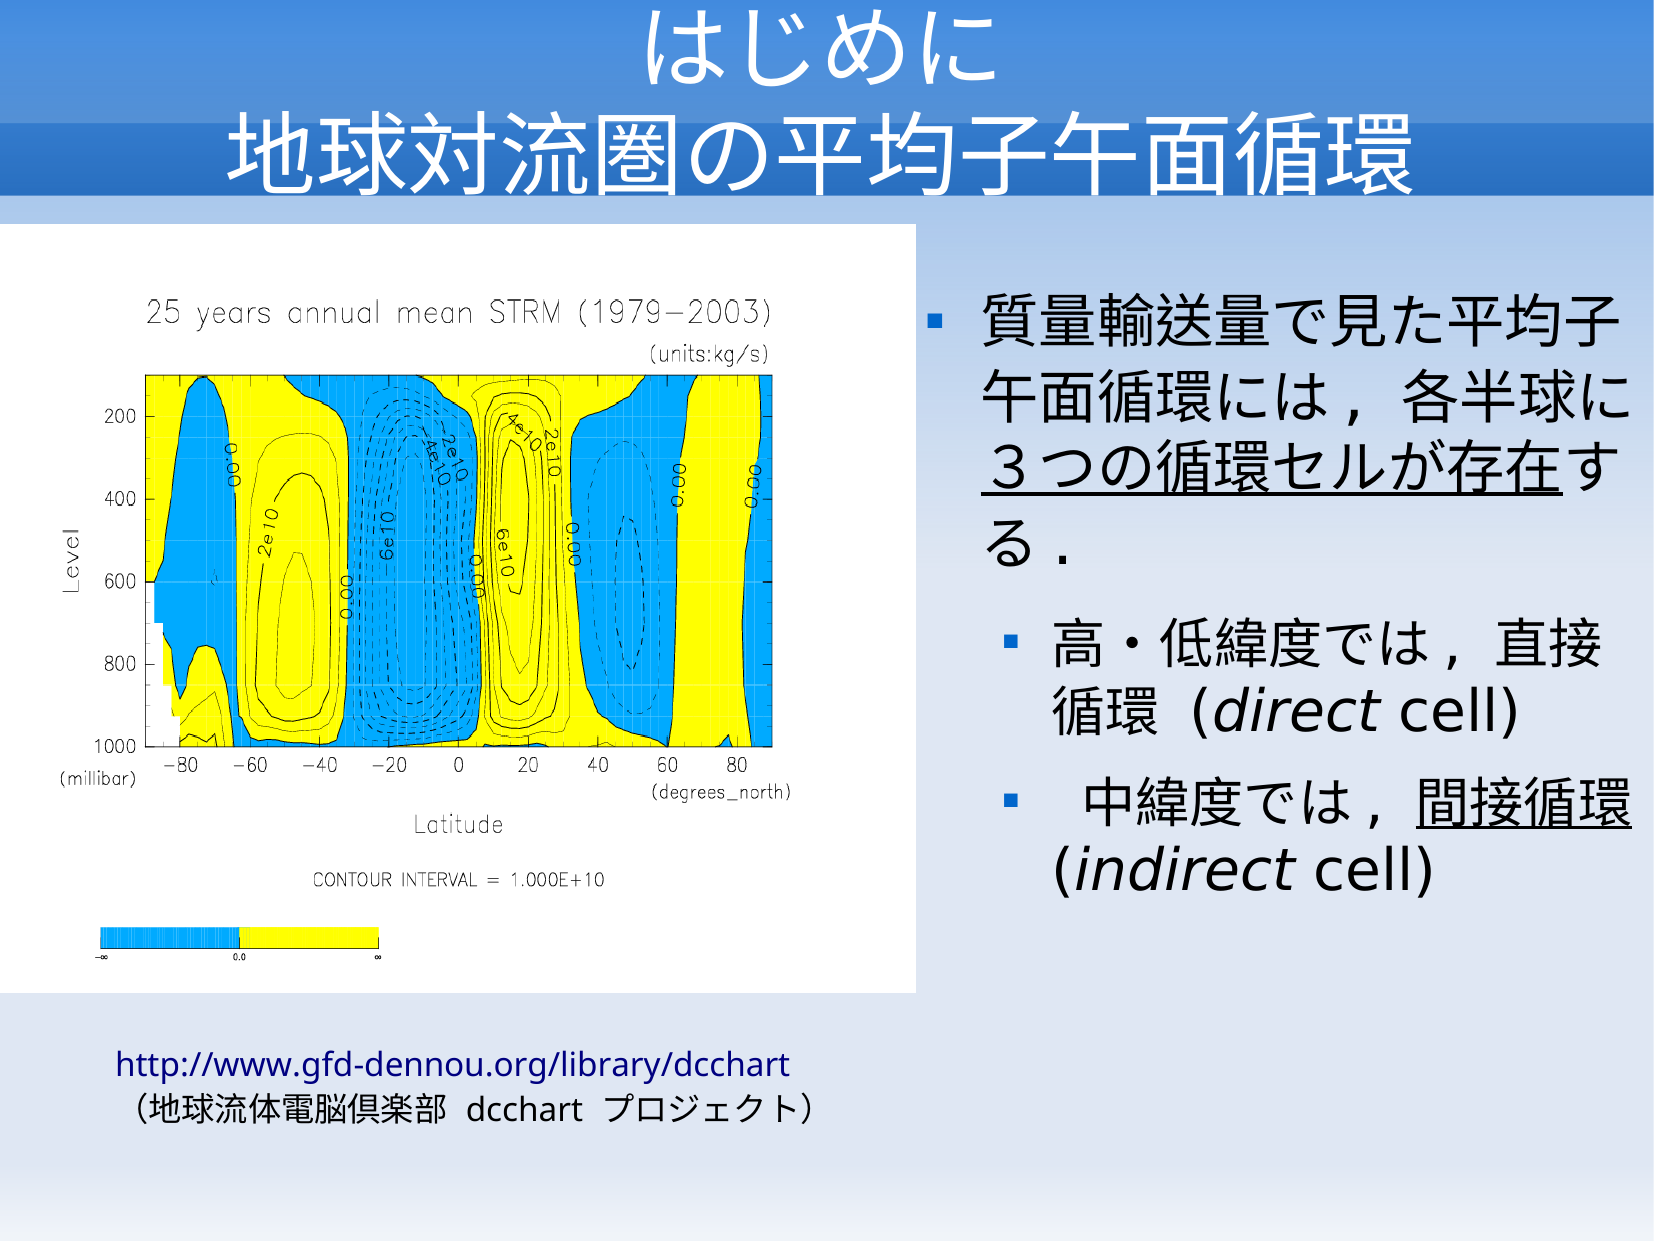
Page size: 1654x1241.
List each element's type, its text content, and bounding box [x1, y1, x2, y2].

title はじめに 地球対流圏の平均子午面循環 [76, 0, 1565, 211]
list 質量輸送量で見た平均子午面循環には, 各半球に３つの循環セルが存在する. 高・低緯度では, 直接循環 (direct cell) 中緯度では, 間接循環(indirect cell) [909, 288, 1636, 1093]
picture [0, 0, 1654, 1241]
text_box http://www.gfd-dennou.org/library/dcchart （地球流体電脳倶楽部 dcchart プロジェクト） [100, 1033, 898, 1129]
